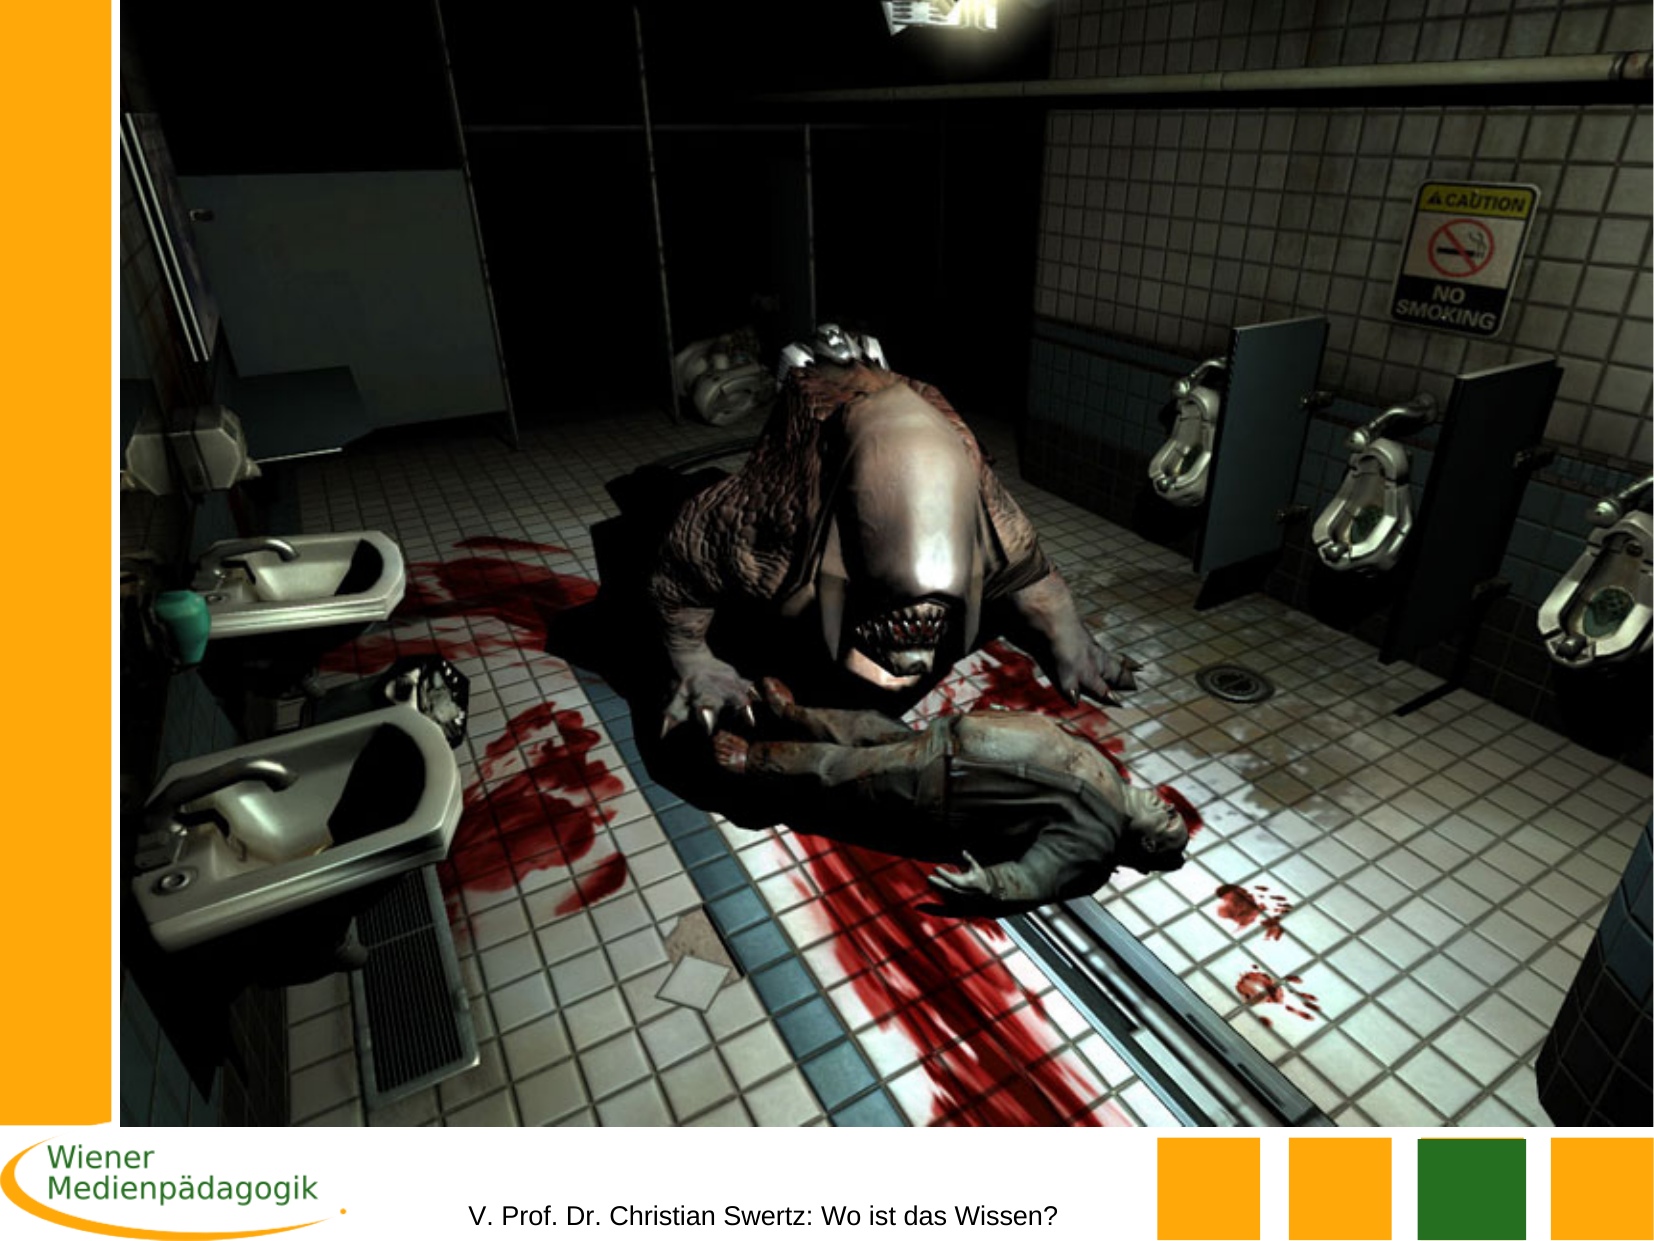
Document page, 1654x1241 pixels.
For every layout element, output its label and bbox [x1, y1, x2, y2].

text_box [1417, 1139, 1527, 1241]
picture [0, 0, 1654, 1241]
